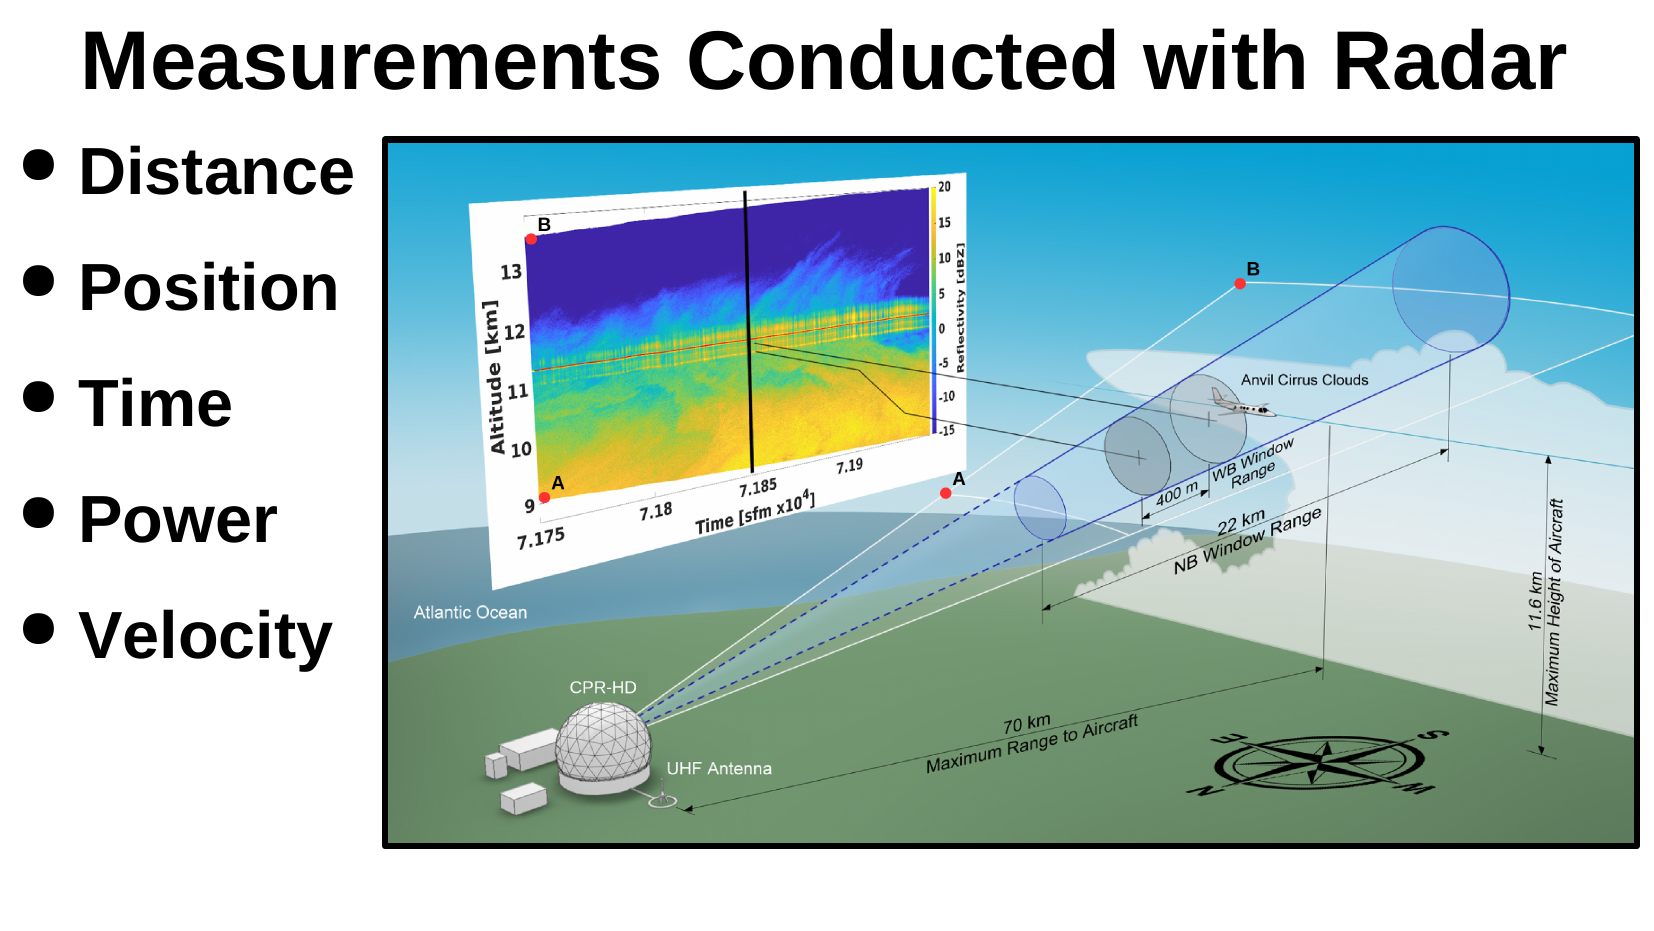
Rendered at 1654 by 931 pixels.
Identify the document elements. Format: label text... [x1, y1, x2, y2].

text_box Distance Position Time Power Velocity [2, 120, 413, 680]
picture [387, 142, 1634, 844]
title Measurements Conducted with Radar [0, 5, 1654, 107]
